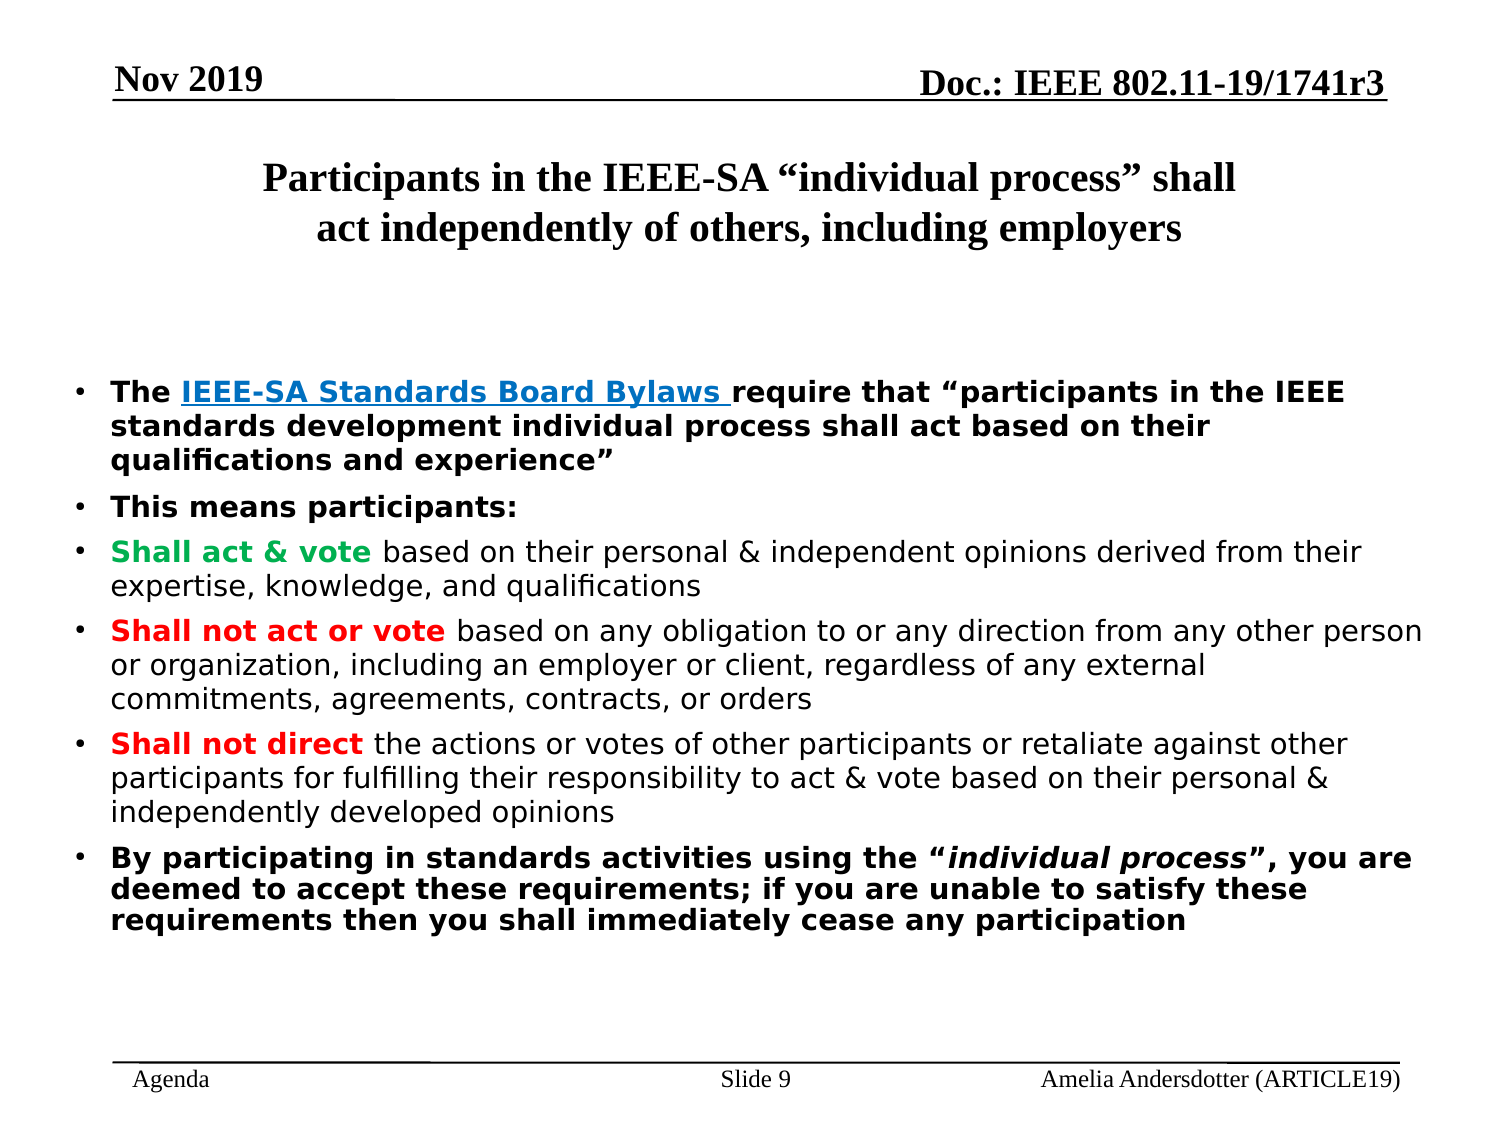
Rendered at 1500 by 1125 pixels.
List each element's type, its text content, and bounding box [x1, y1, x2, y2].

text_box Nov 2019 [114, 54, 422, 99]
text_box Slide <number> [712, 1062, 799, 1122]
text_box Amelia Andersdotter (ARTICLE19) [878, 1062, 1401, 1092]
text_box Participants in the IEEE-SA “individual process” shall act independently of others, including employers [112, 112, 1387, 287]
subtitle The IEEE-SA Standards Board Bylaws require that “participants in the IEEE standards development individual process shall act based on their qualifications and experience” This means participants: Shall act & vote based on their personal & independent opinions derived from their expertise, knowledge, and qualifications Shall not act or vote based on any obligation to or any direction from any other person or organization, including an employer or client, regardless of any external commitments, agreements, contracts, or orders Shall not direct the actions or votes of other participants or retaliate against other participants for fulfilling their responsibility to act & vote based on their personal & independently developed opinions By participating in standards activities using the “individual process”, you are deemed to accept these requirements; if you are unable to satisfy these requirements then you shall immediately cease any participation [75, 374, 1425, 937]
